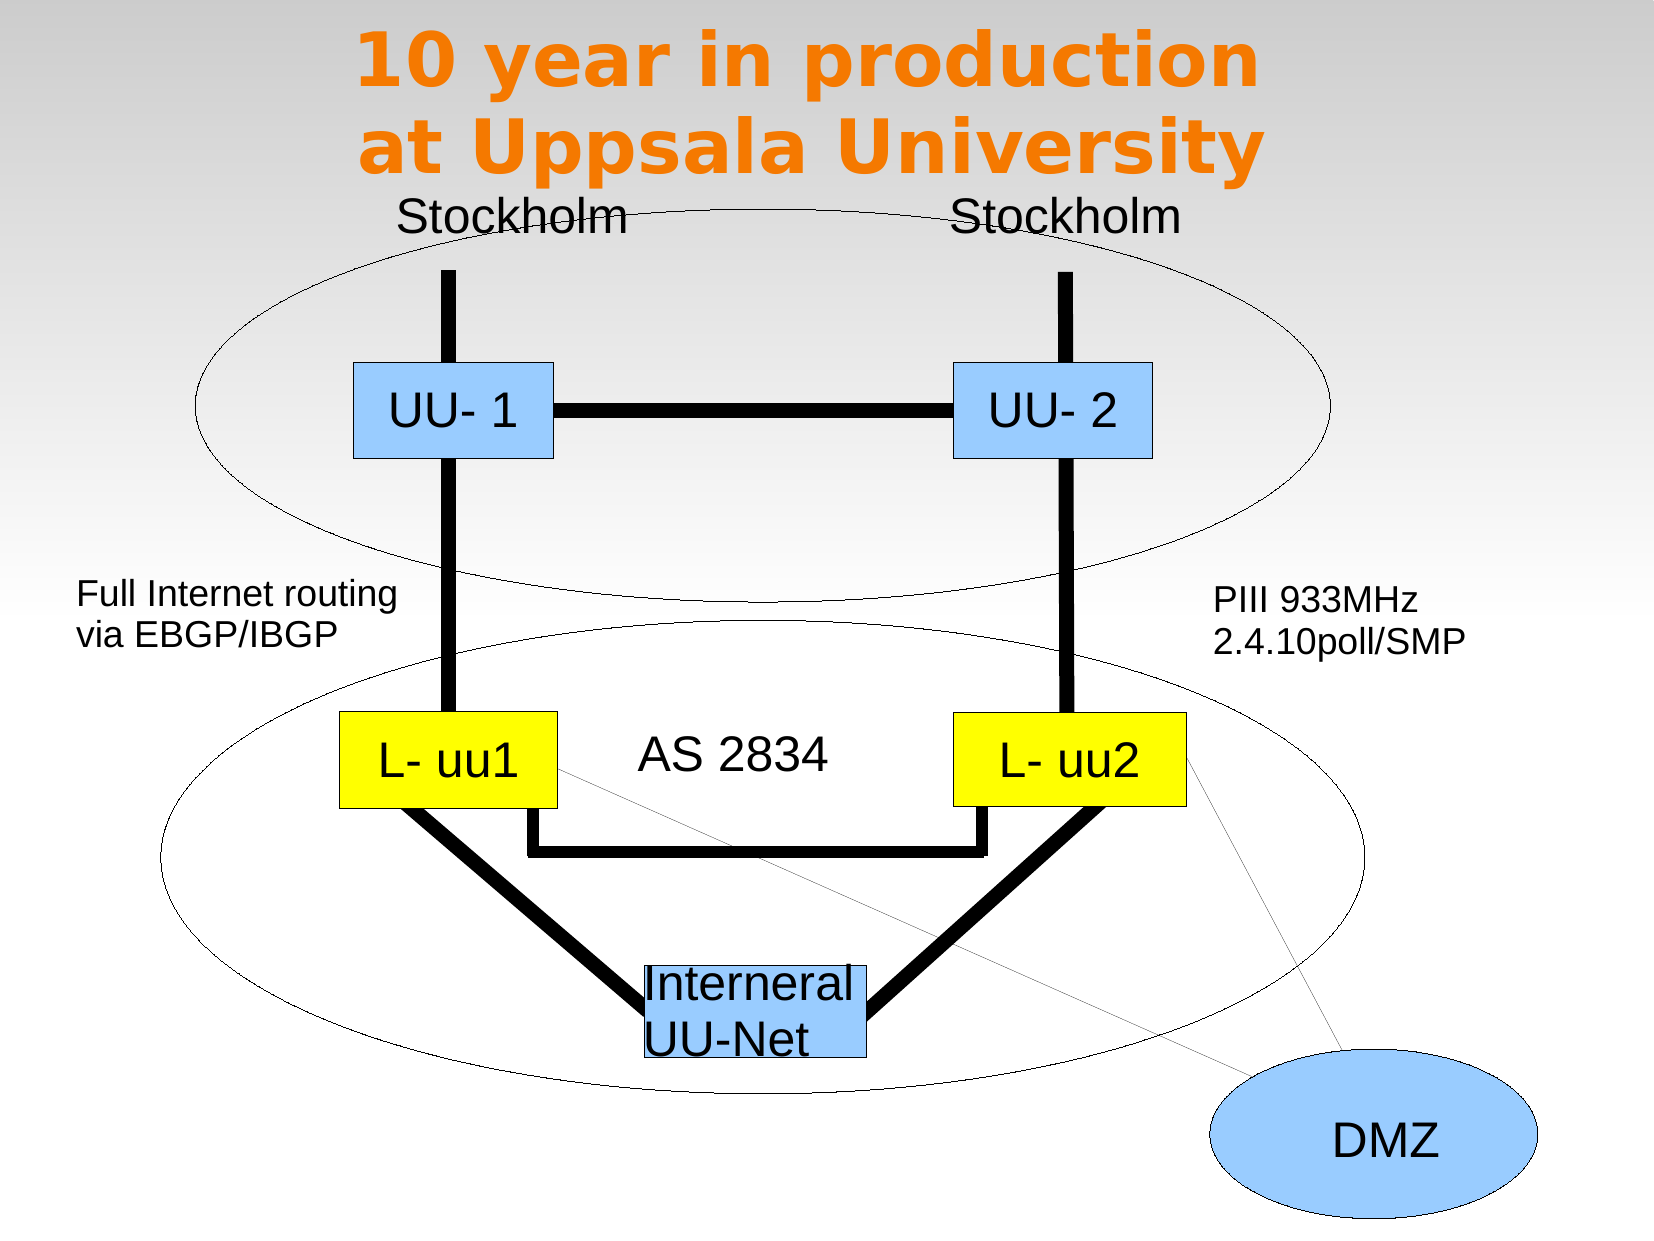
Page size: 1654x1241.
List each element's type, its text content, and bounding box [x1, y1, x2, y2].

text_box Stockholm [380, 181, 680, 258]
text_box [1209, 1049, 1538, 1219]
text_box PIII 933MHz 2.4.10poll/SMP [1198, 571, 1520, 680]
text_box Interneral UU-Net [644, 965, 867, 1058]
text_box Stockholm [934, 181, 1233, 258]
text_box DMZ [1316, 1104, 1473, 1182]
text_box UU- 1 [353, 362, 554, 459]
title 10 year in production at Uppsala University [104, 0, 1511, 209]
text_box AS 2834 [622, 718, 867, 796]
text_box Full Internet routing via EBGP/IBGP [61, 564, 485, 673]
text_box L- uu1 [339, 711, 558, 809]
text_box UU- 2 [953, 362, 1153, 459]
text_box L- uu2 [953, 712, 1187, 807]
